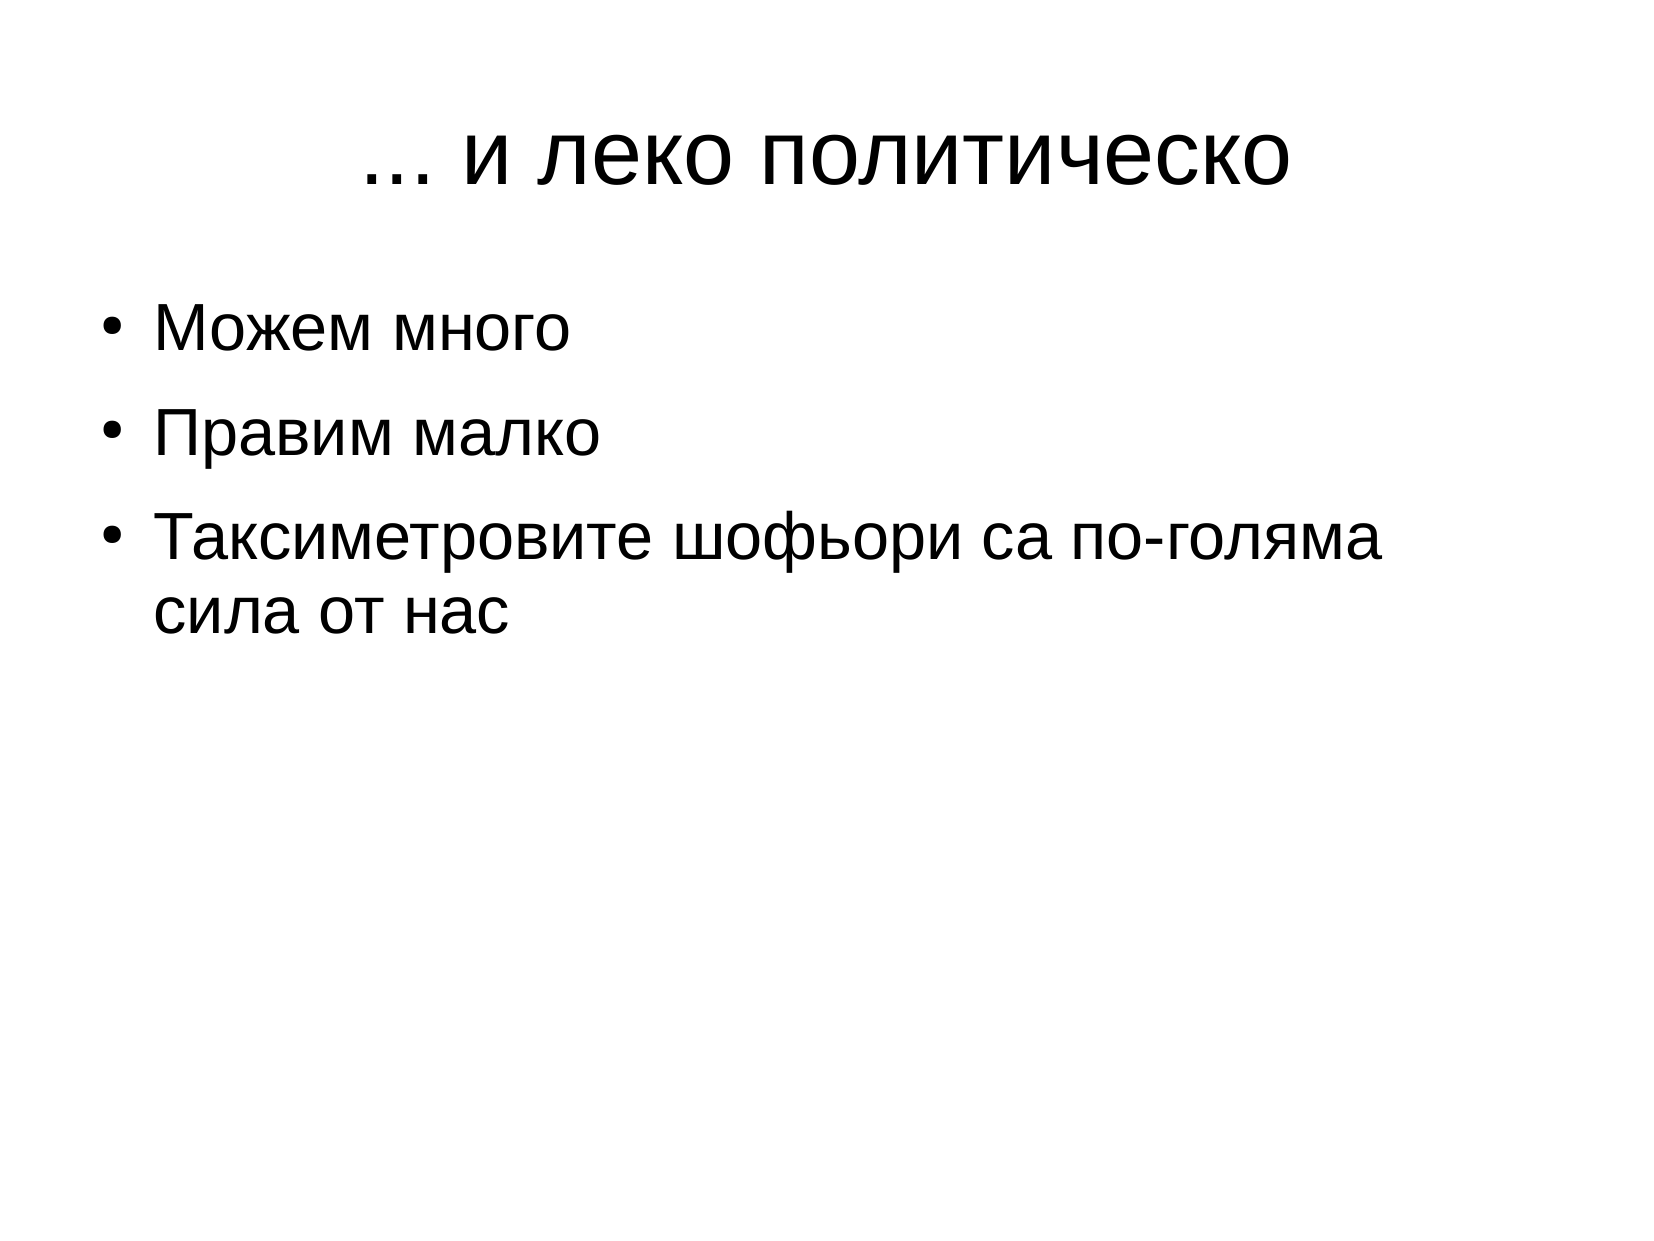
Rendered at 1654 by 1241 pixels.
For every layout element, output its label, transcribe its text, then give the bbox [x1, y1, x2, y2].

title ... и леко политическо [82, 49, 1571, 257]
list Можем много Правим малко Таксиметровите шофьори са по-голяма сила от нас [82, 290, 1538, 1193]
